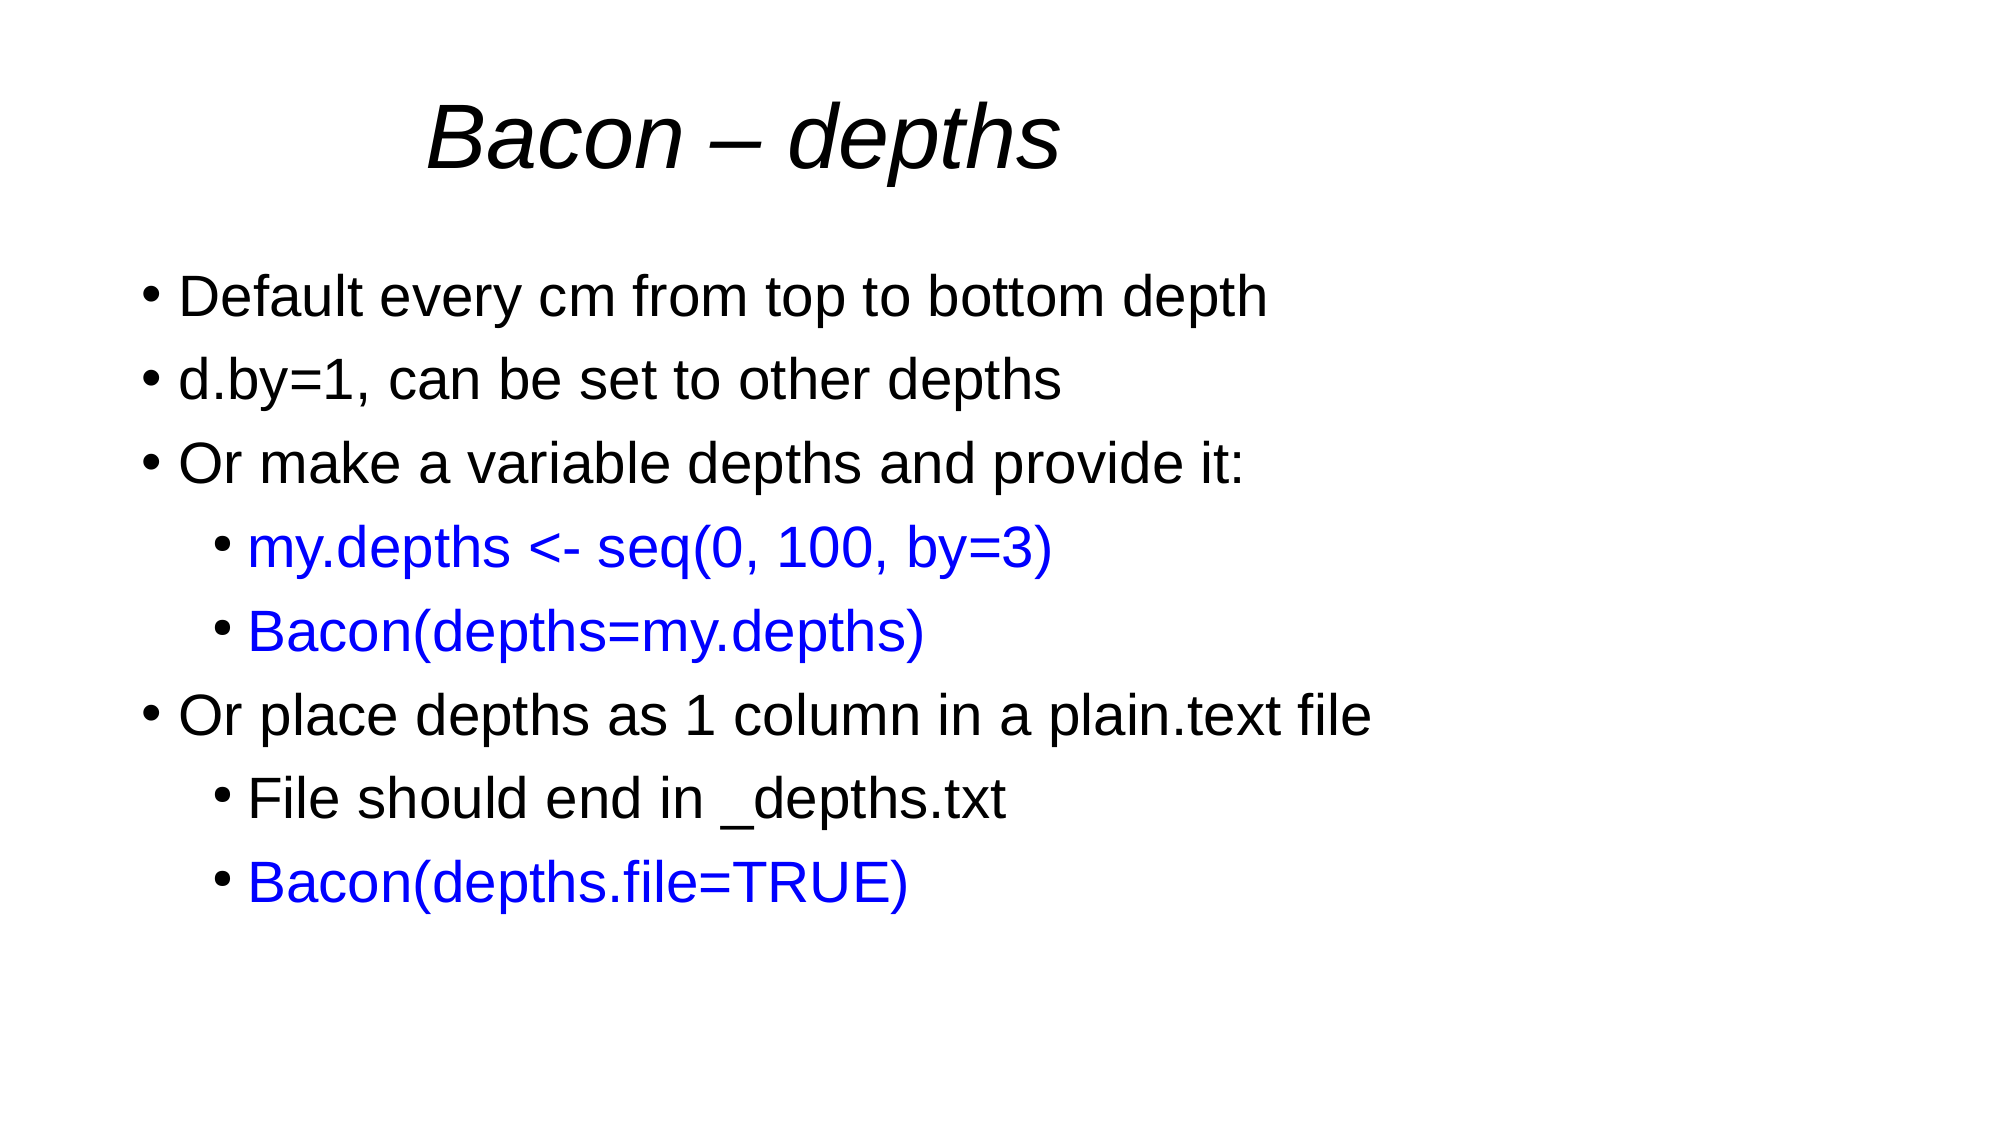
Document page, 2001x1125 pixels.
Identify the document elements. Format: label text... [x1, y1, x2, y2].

text_box Default every cm from top to bottom depth d.by=1, can be set to other depths Or make a variable depths and provide it: my.depths <- seq(0, 100, by=3) Bacon(depths=my.depths) Or place depths as 1 column in a plain.text file File should end in _depths.txt Bacon(depths.file=TRUE) [141, 265, 1887, 886]
text_box Bacon – depths [425, 34, 1887, 244]
